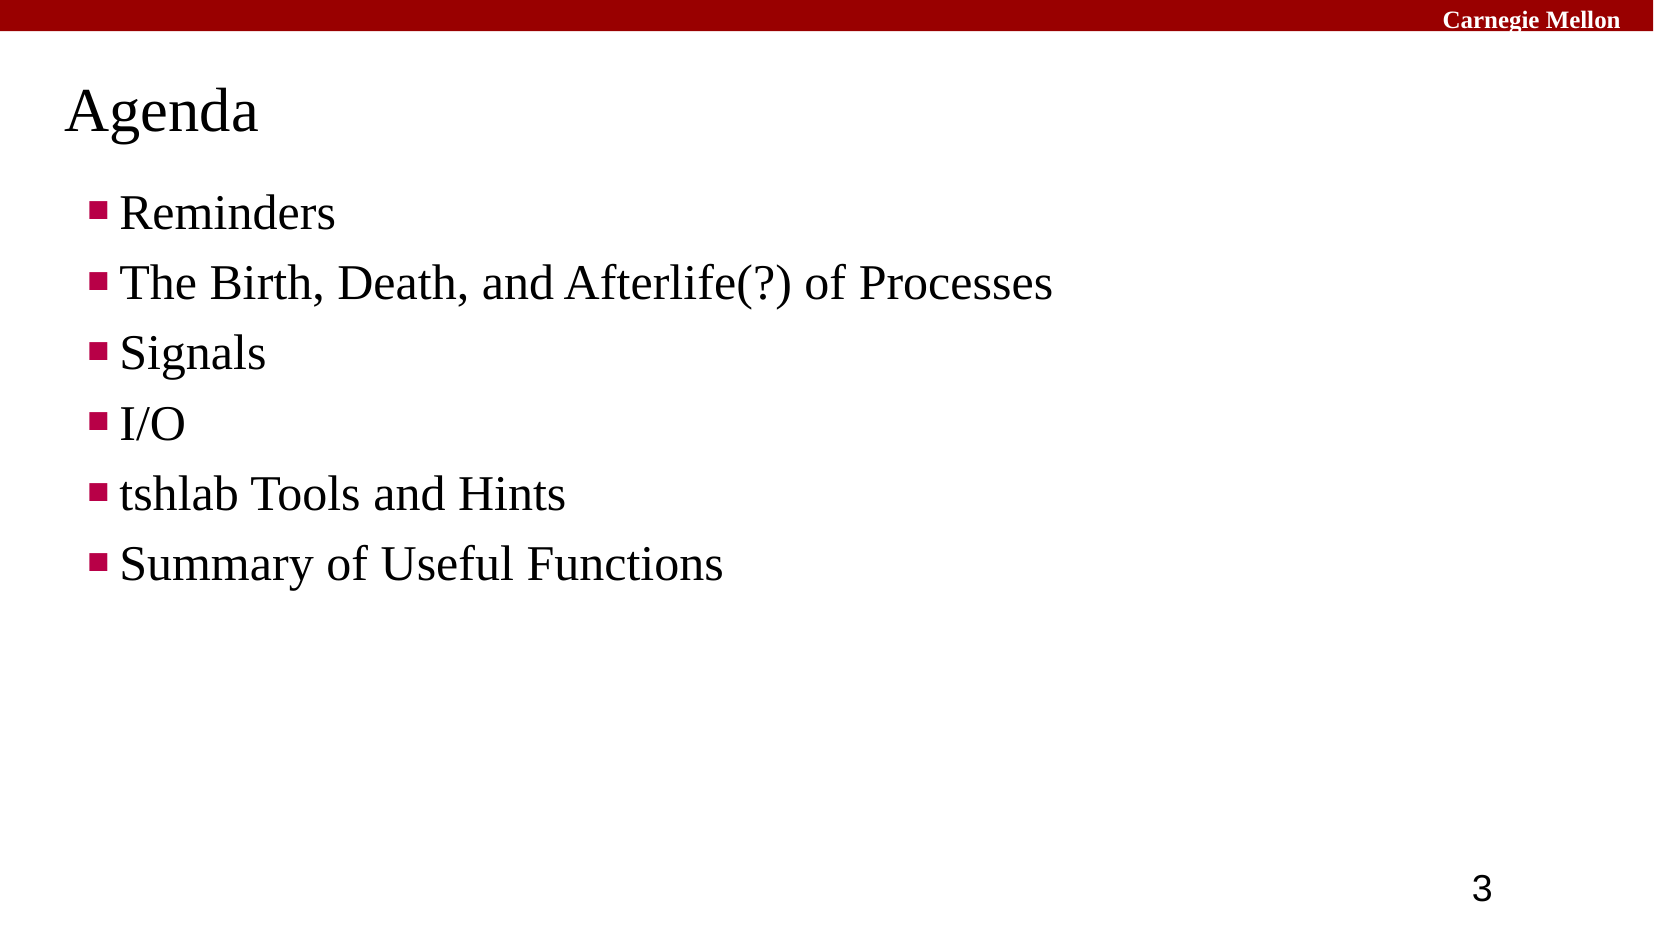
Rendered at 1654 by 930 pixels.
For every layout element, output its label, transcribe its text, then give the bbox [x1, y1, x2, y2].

list Reminders The Birth, Death, and Afterlife(?) of Processes Signals I/O tshlab Tools and Hints Summary of Useful Functions [71, 184, 1576, 859]
title Agenda [64, 58, 1576, 163]
